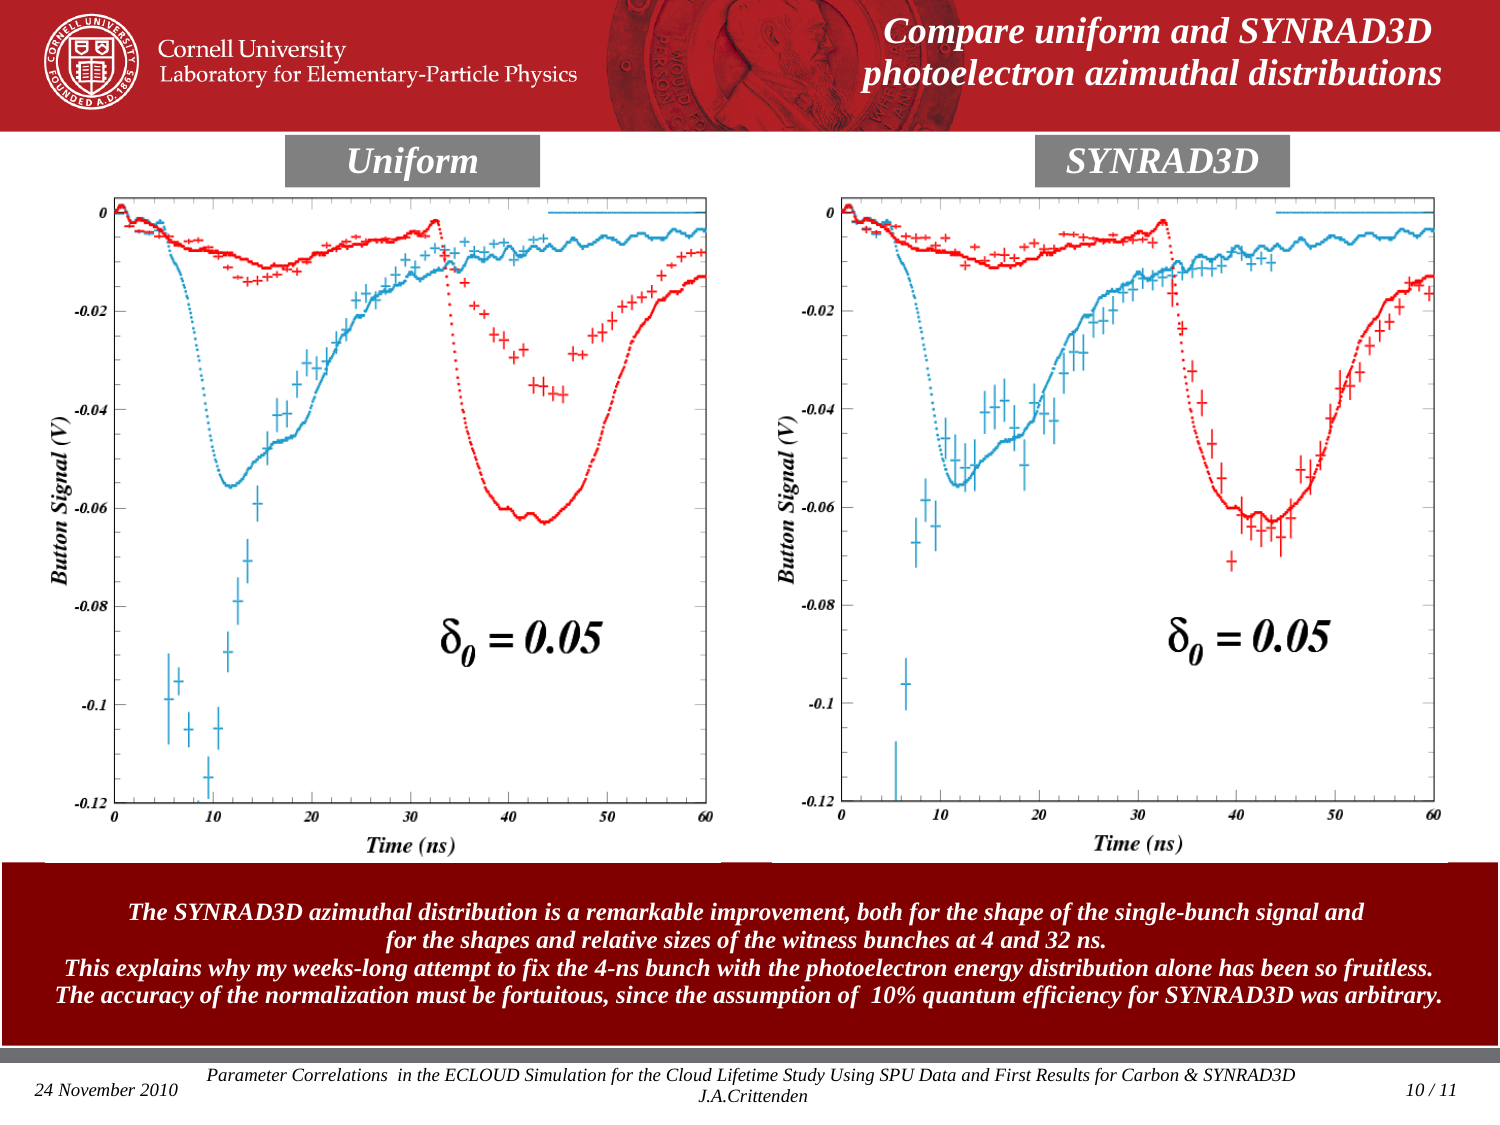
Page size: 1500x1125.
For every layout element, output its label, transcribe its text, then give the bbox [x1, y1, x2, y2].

text_box SYNRAD3D [1035, 134, 1291, 188]
picture [45, 187, 721, 863]
picture [0, 0, 1500, 132]
text_box Uniform [285, 134, 541, 188]
text_box The SYNRAD3D azimuthal distribution is a remarkable improvement, both for the shape of the single-bunch signal and for the shapes and relative sizes of the witness bunches at 4 and 32 ns. This explains why my weeks-long attempt to fix the 4-ns bunch with the photoelectron energy distribution alone has been so fruitless. The accuracy of the normalization must be fortuitous, since the assumption of 10% quantum efficiency for SYNRAD3D was arbitrary. [2, 862, 1498, 1046]
picture [772, 187, 1448, 863]
text_box Compare uniform and SYNRAD3D photoelectron azimuthal distributions [825, 2, 1500, 116]
